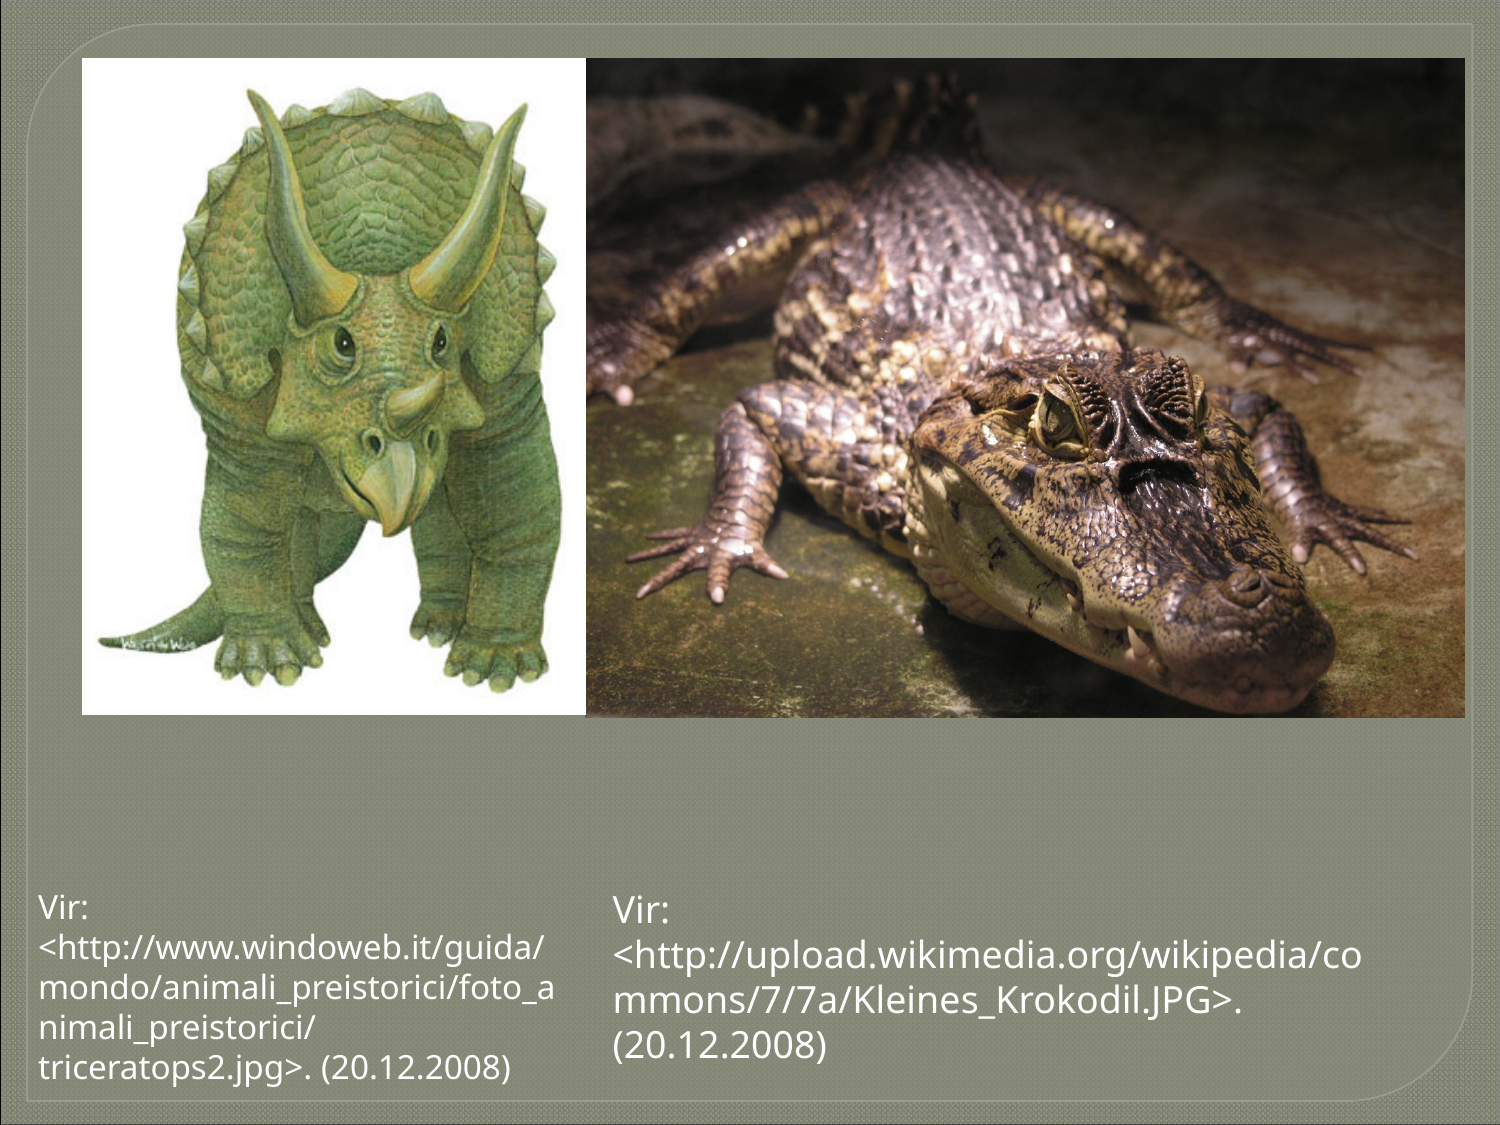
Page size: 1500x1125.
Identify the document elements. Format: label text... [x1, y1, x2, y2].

text_box Vir: <http://upload.wikimedia.org/wikipedia/commons/7/7a/Kleines_Krokodil.JPG>. (20.12.2008) [597, 878, 1383, 1074]
text_box Vir: <http://www.windoweb.it/guida/mondo/animali_preistorici/foto_animali_preistorici/triceratops2.jpg>. (20.12.2008) [23, 878, 586, 1094]
picture [0, 0, 1500, 1125]
